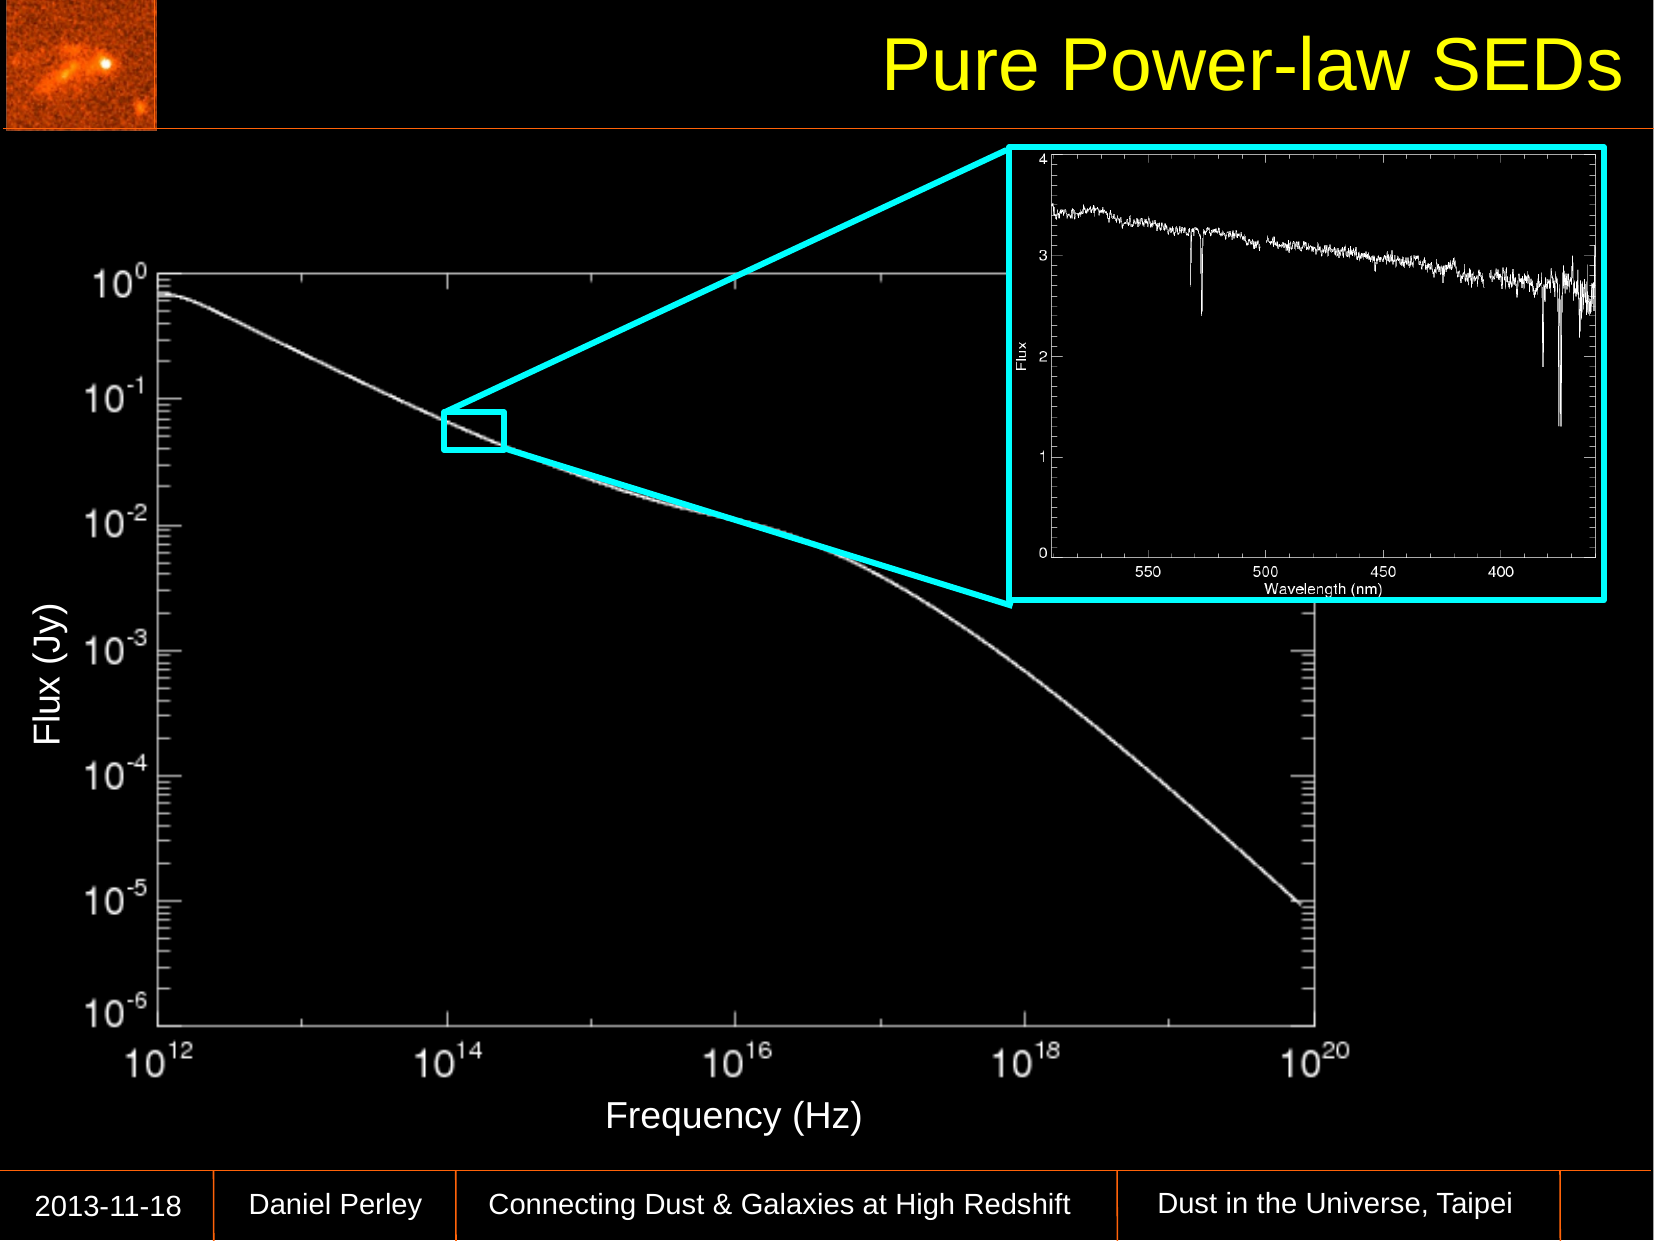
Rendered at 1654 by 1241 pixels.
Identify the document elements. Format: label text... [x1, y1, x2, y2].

picture [1012, 150, 1601, 598]
picture [7, 0, 154, 128]
title Pure Power-law SEDs [187, 21, 1624, 108]
picture [461, 248, 1006, 600]
text_box Frequency (Hz) [509, 1087, 960, 1145]
text_box Flux (Jy) [18, 450, 76, 901]
picture [447, 415, 501, 447]
picture [53, 248, 1362, 1111]
